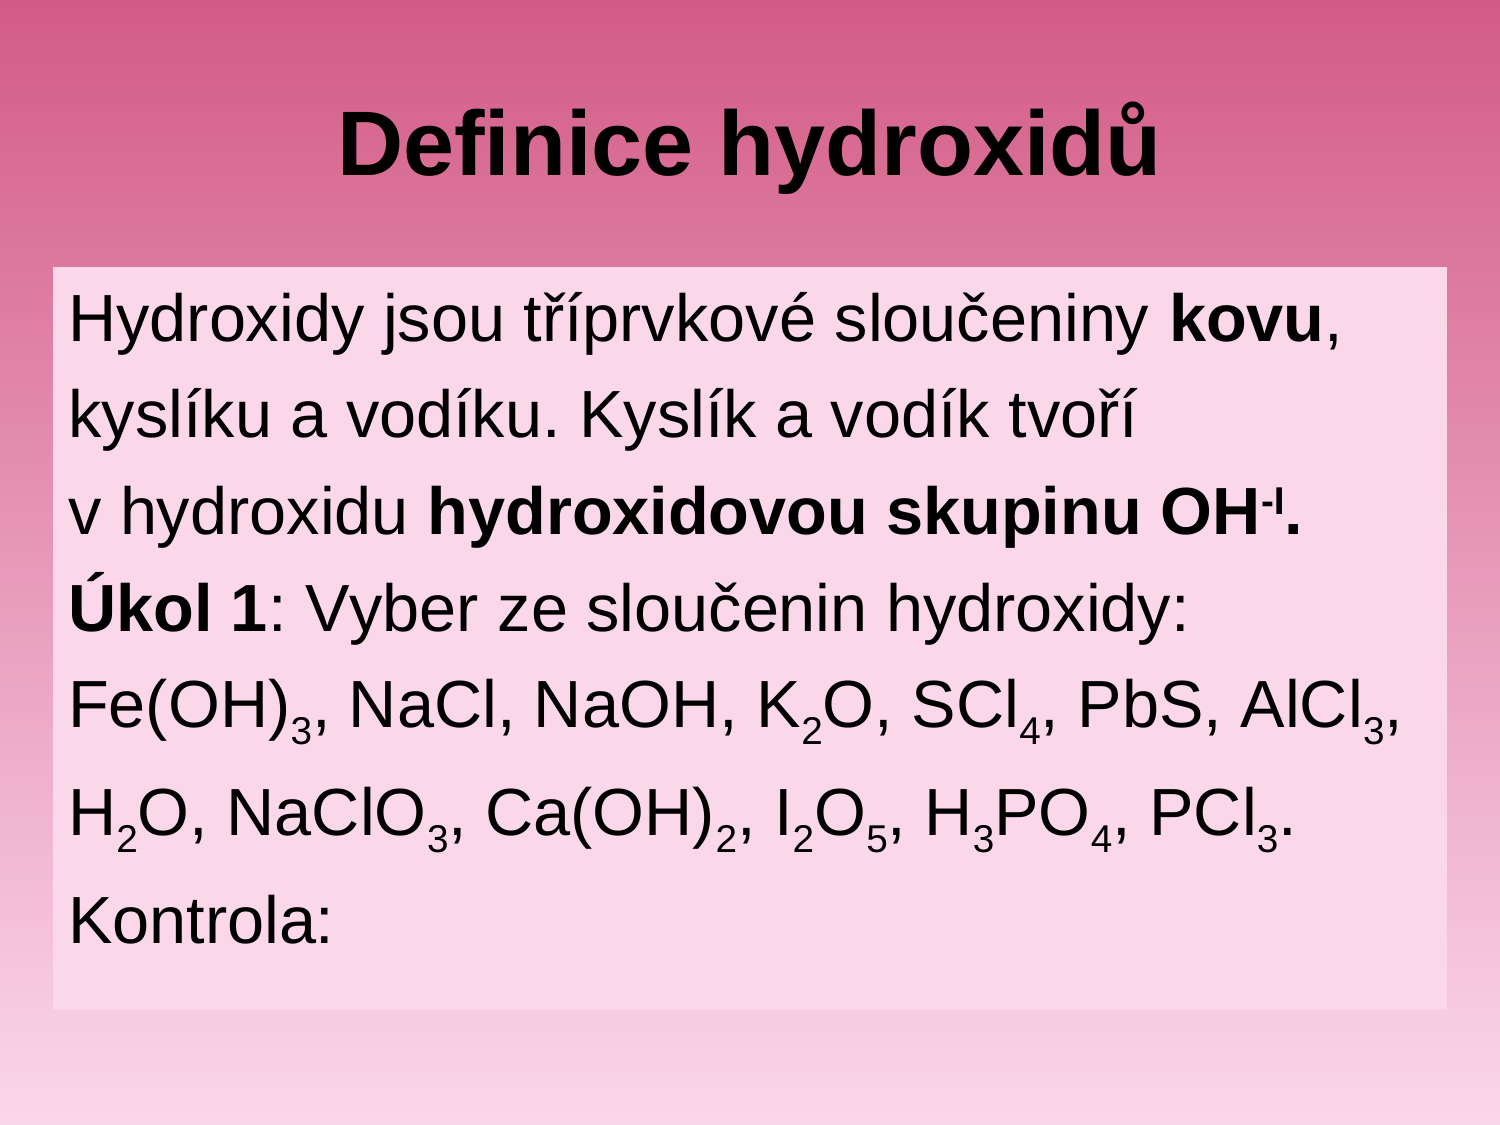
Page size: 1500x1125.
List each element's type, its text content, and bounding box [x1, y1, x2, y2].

list Hydroxidy jsou tříprvkové sloučeniny kovu, kyslíku a vodíku. Kyslík a vodík tvoří v hydroxidu hydroxidovou skupinu OH-I. Úkol 1: Vyber ze sloučenin hydroxidy: Fe(OH)3, NaCl, NaOH, K2O, SCl4, PbS, AlCl3, H2O, NaClO3, Ca(OH)2, I2O5, H3PO4, PCl3. Kontrola: Fe(OH)3, NaOH, Ca(OH)2 [53, 267, 1447, 1010]
title Definice hydroxidů [75, 45, 1426, 233]
